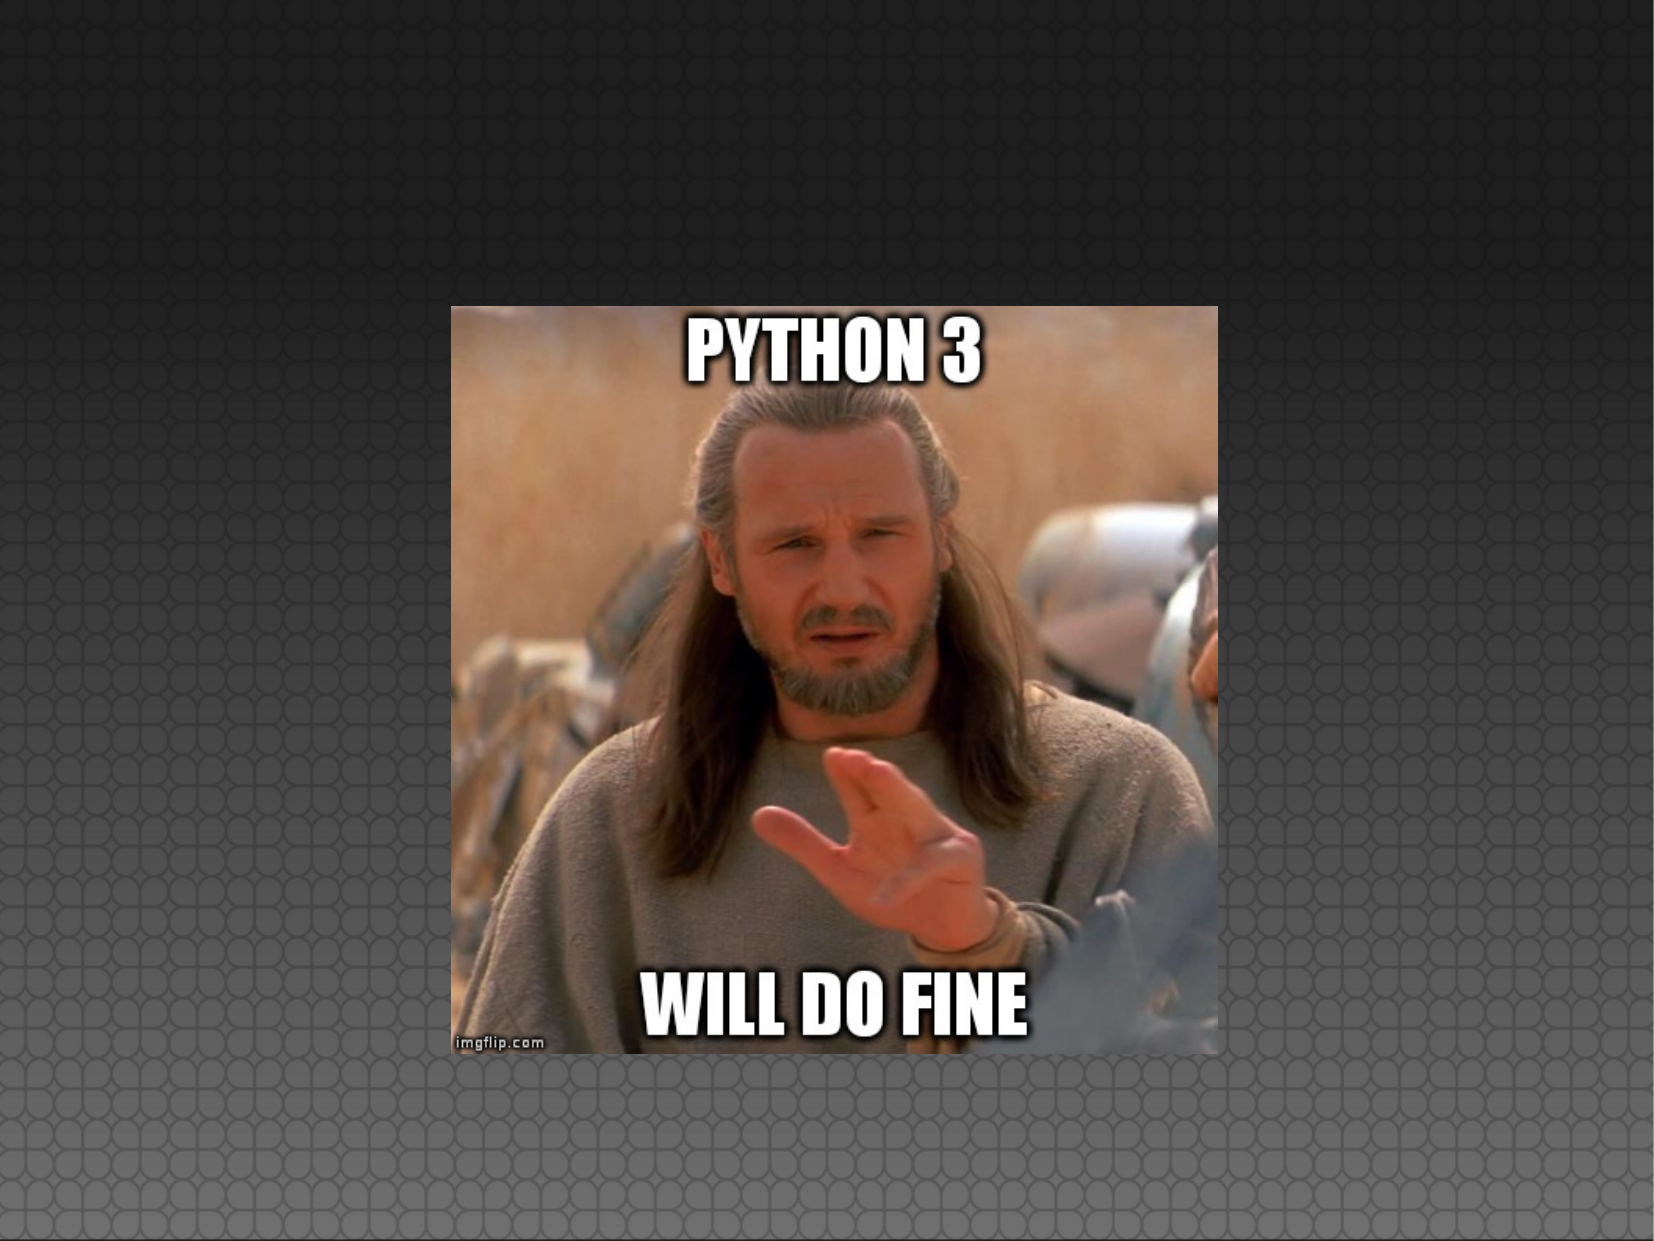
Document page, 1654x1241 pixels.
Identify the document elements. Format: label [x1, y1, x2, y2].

picture [0, 0, 1654, 1241]
subtitle [86, 112, 1576, 744]
